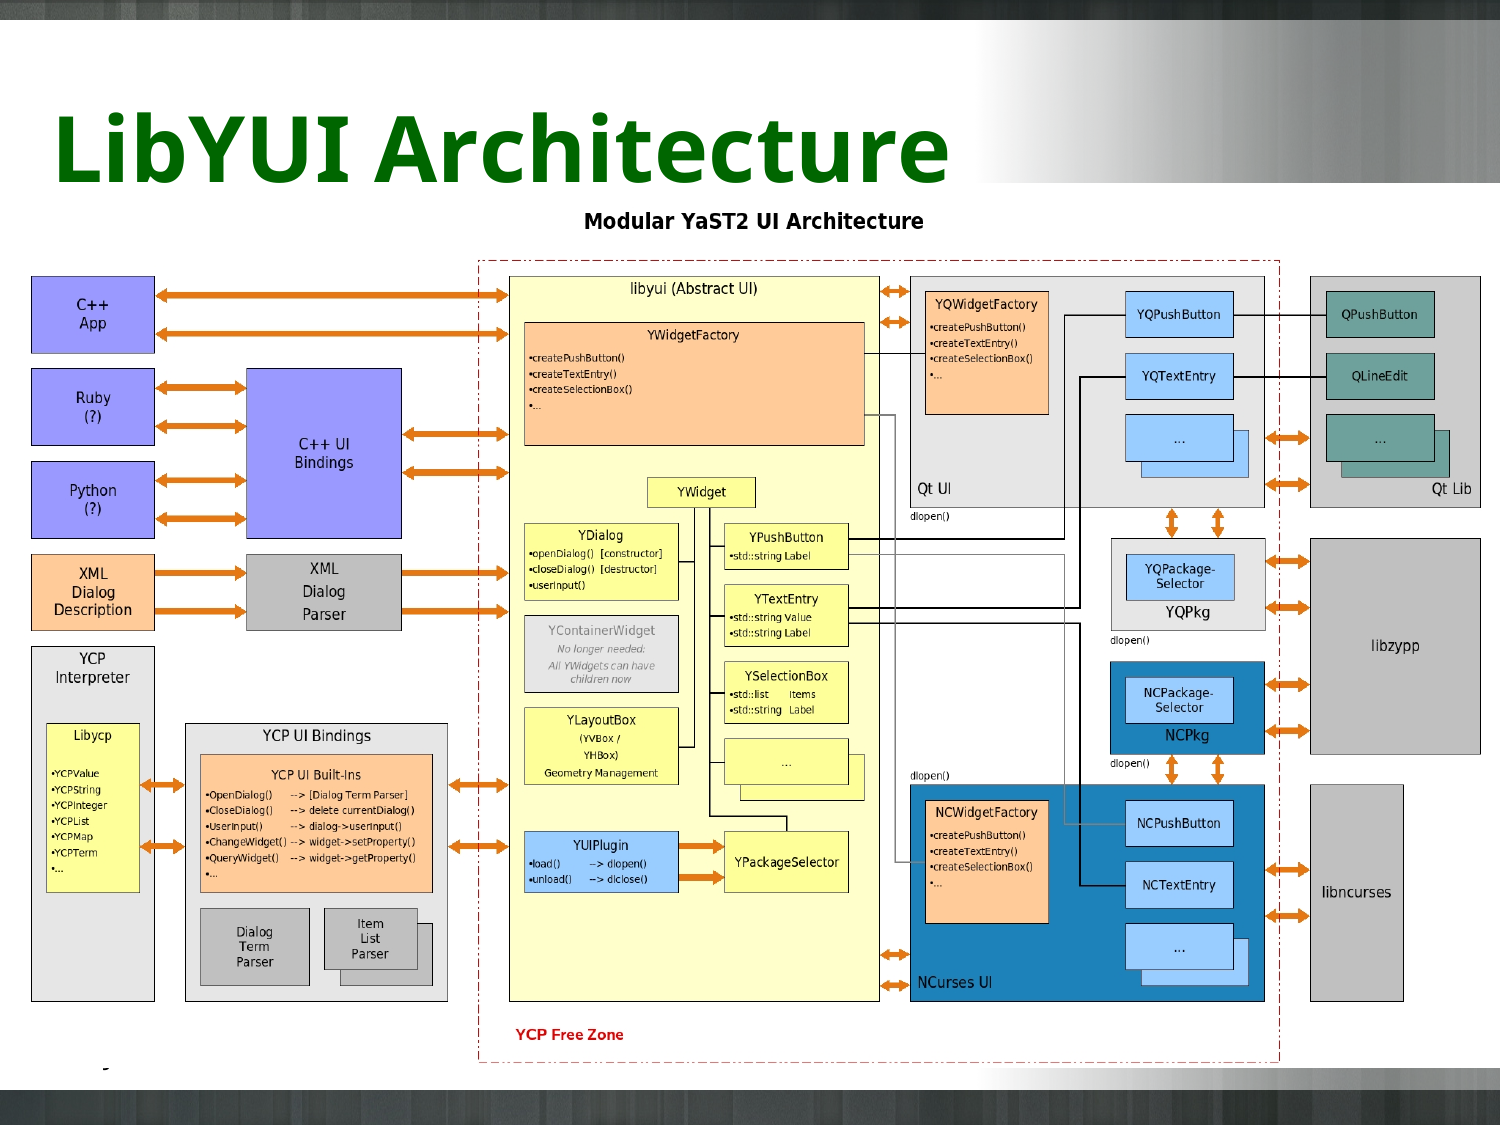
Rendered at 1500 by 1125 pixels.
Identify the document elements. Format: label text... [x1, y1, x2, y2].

title LibYUI Architecture [51, 68, 1447, 183]
picture [0, 0, 1500, 1125]
